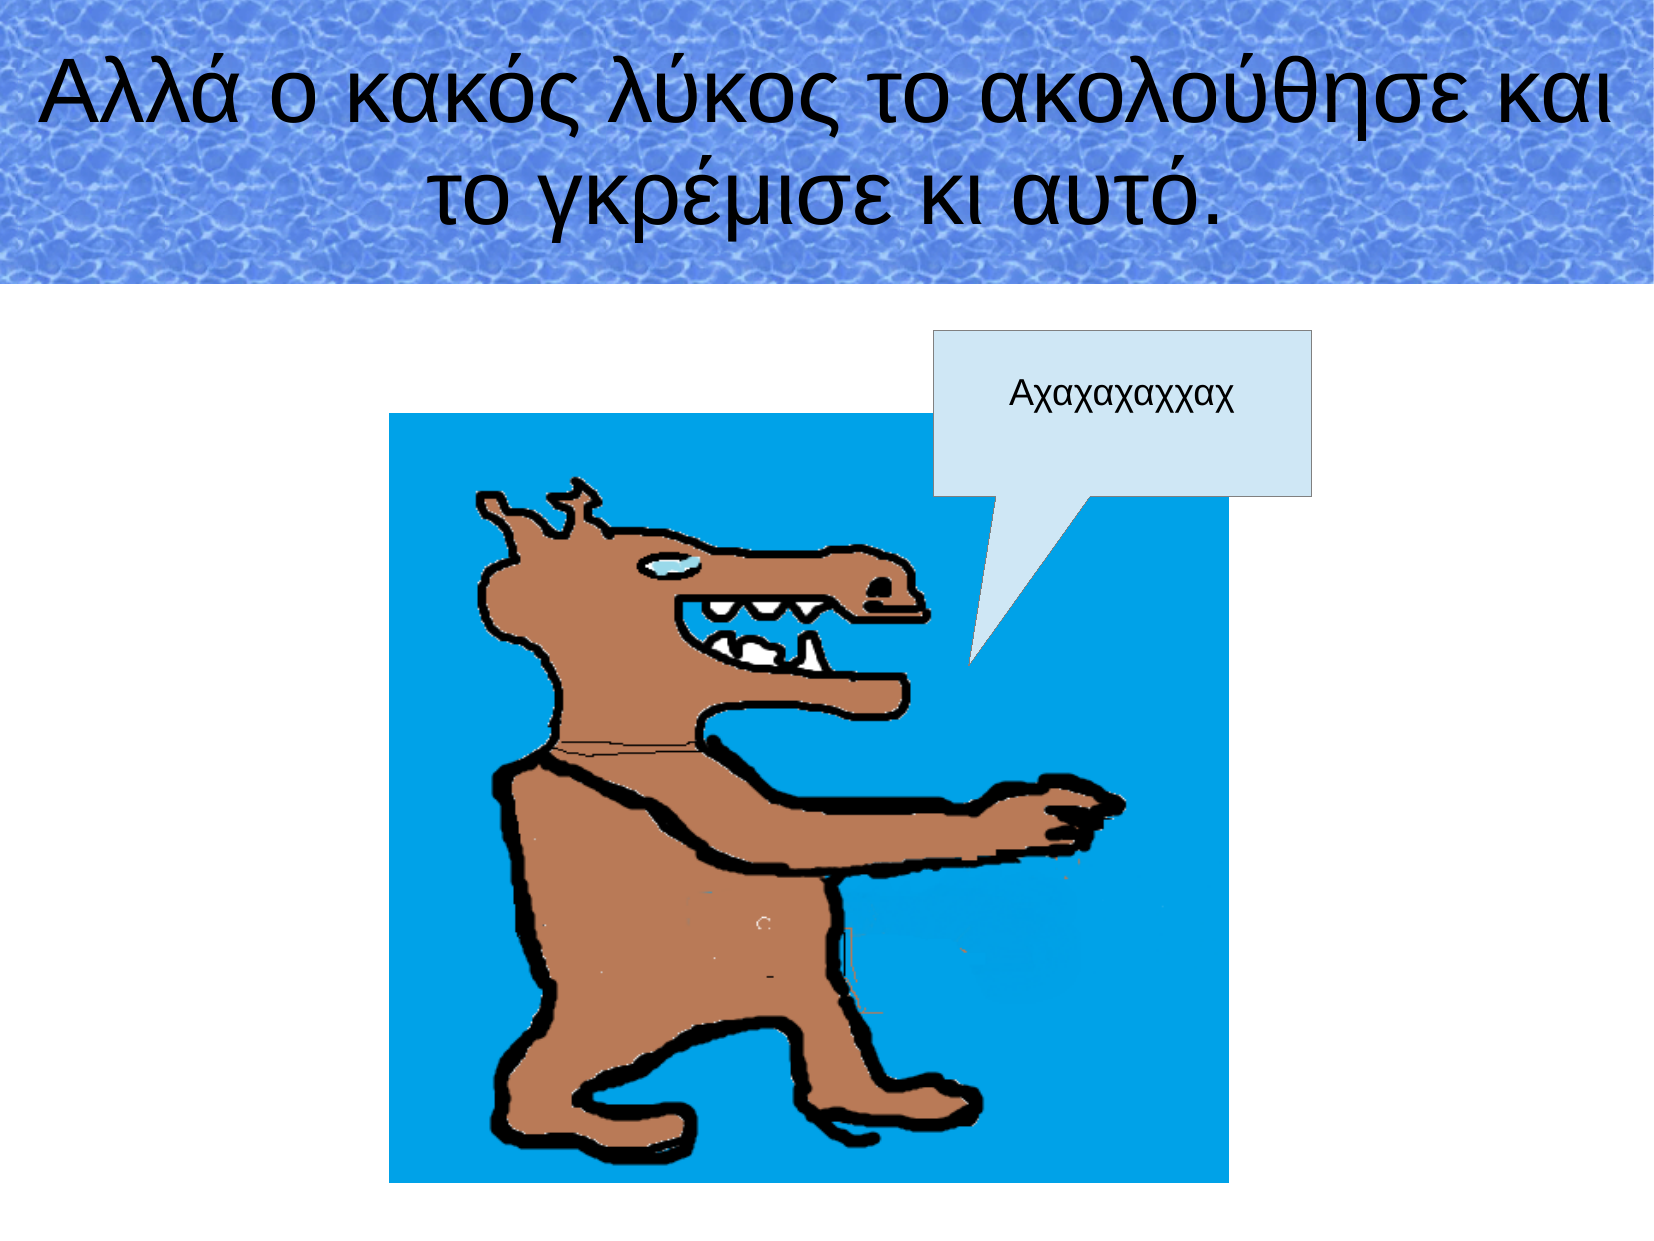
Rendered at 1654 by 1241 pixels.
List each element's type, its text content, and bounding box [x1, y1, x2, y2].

text_box Αχαχαχαχχαχ [933, 330, 1312, 666]
picture [853, 991, 860, 1008]
title Αλλά ο κακός λύκος το ακολούθησε και το γκρέμισε κι αυτό. [0, 0, 1654, 284]
picture [476, 477, 1125, 1163]
